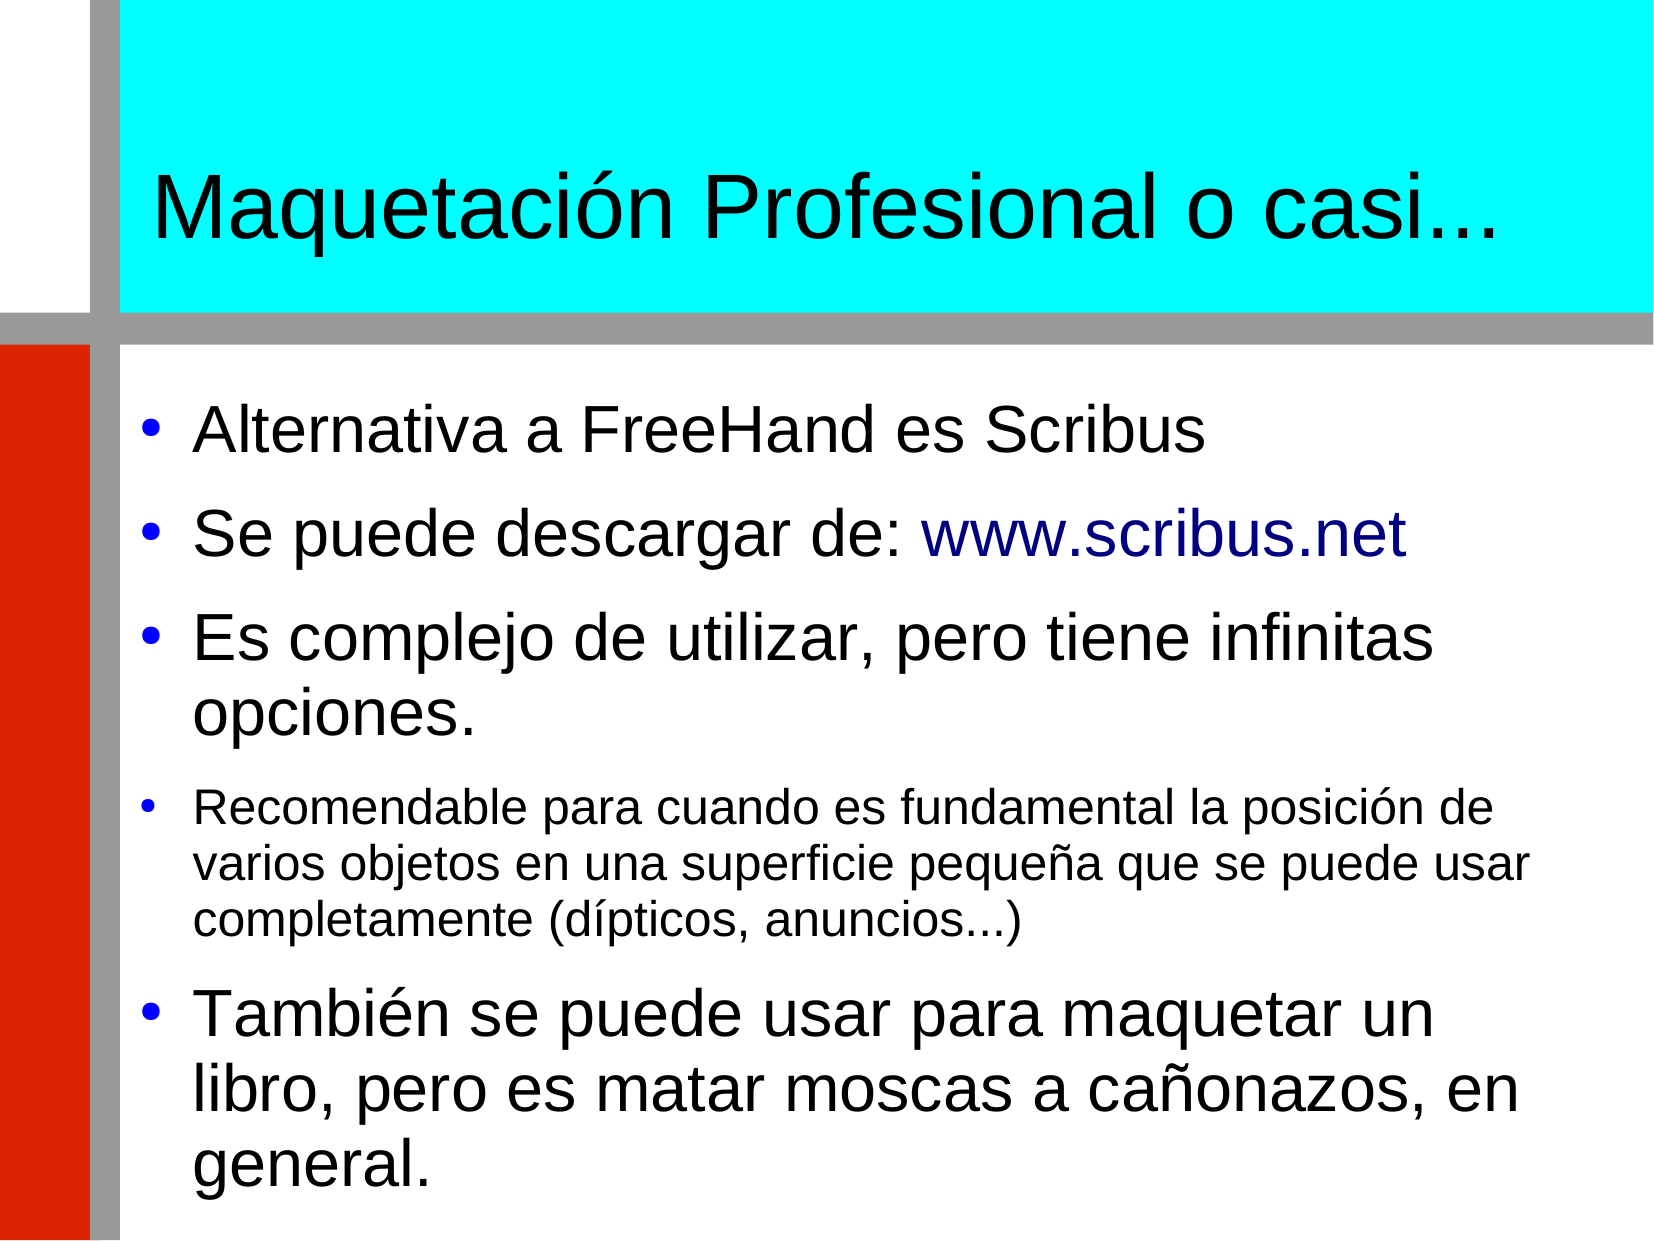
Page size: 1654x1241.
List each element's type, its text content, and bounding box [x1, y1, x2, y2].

list Alternativa a FreeHand es Scribus Se puede descargar de: www.scribus.net Es complejo de utilizar, pero tiene infinitas opciones. Recomendable para cuando es fundamental la posición de varios objetos en una superficie pequeña que se puede usar completamente (dípticos, anuncios...) También se puede usar para maquetar un libro, pero es matar moscas a cañonazos, en general. [121, 391, 1534, 1211]
title Maquetación Profesional o casi... [121, 102, 1534, 310]
